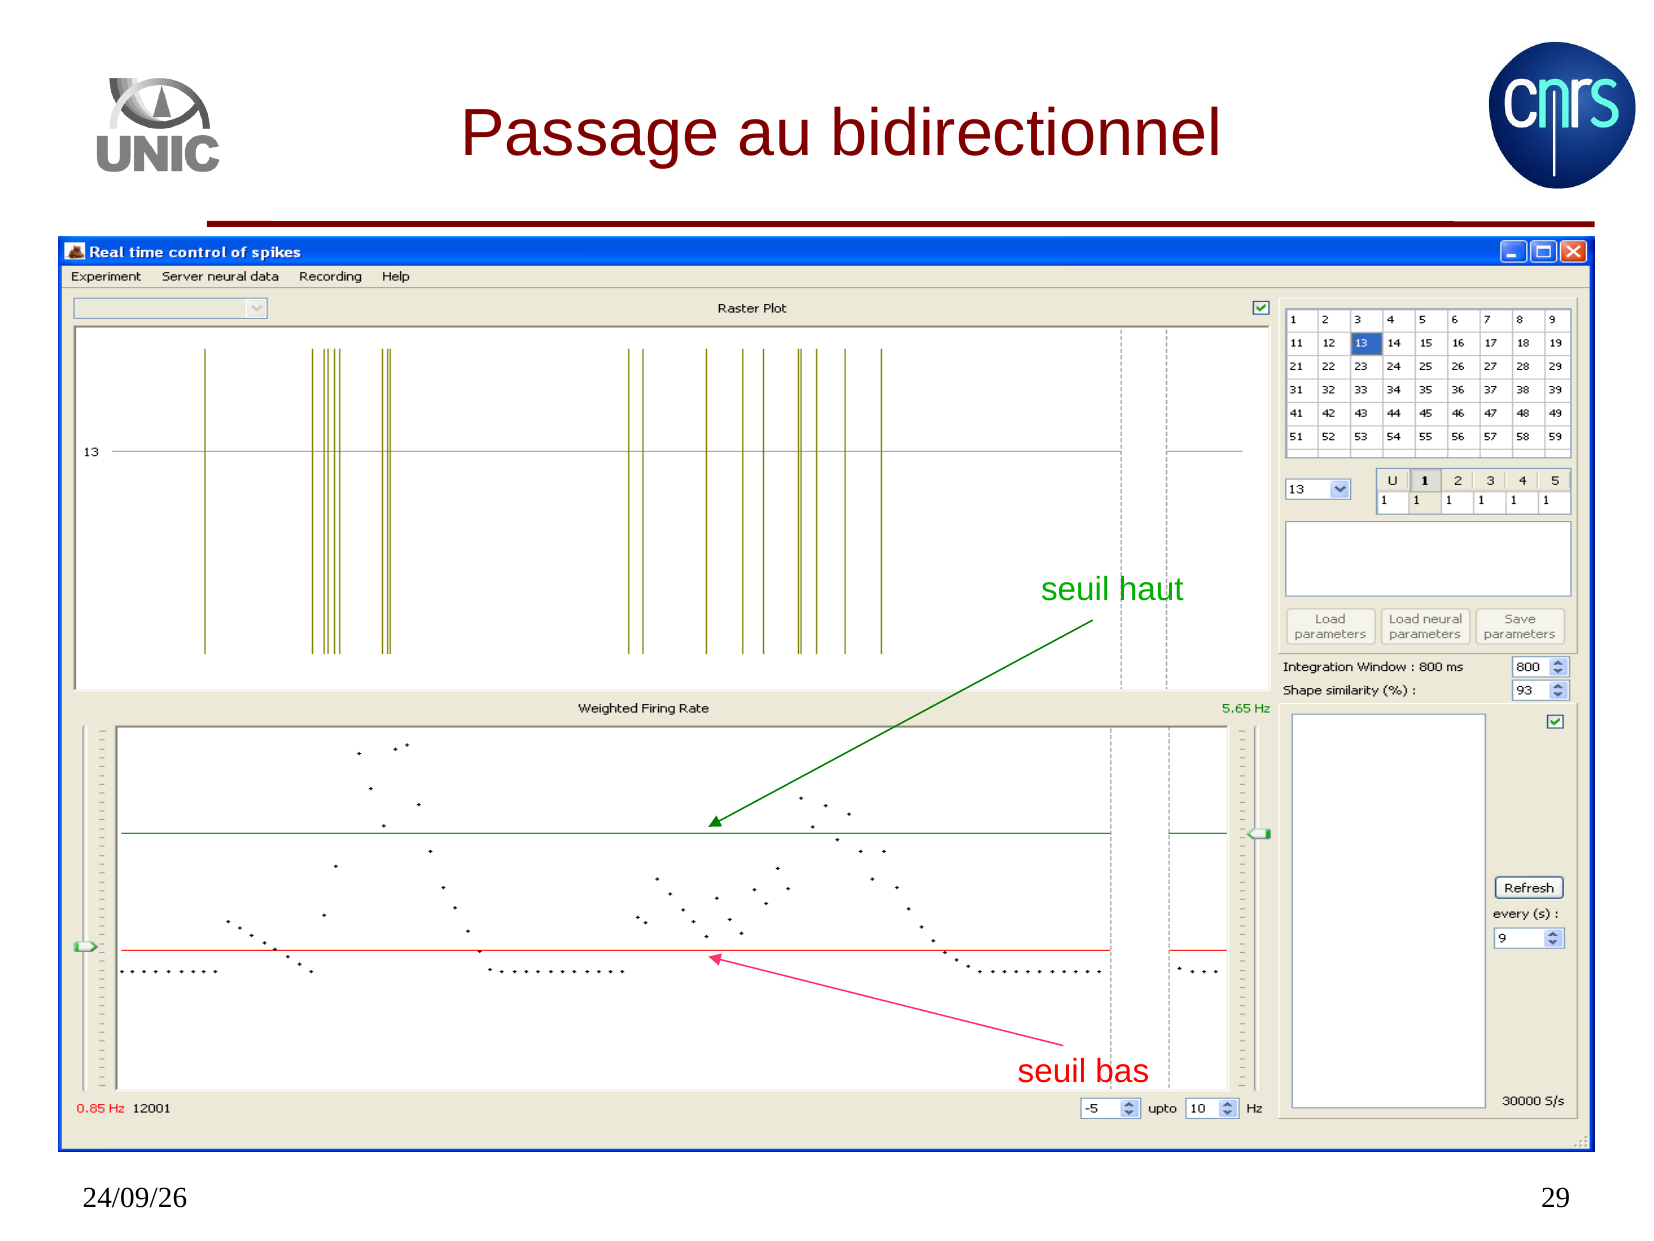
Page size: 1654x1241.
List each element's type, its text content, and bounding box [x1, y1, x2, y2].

text_box Passage au bidirectionnel [206, 88, 1477, 207]
picture [1488, 41, 1636, 189]
text_box 13/02/12 [82, 1180, 468, 1215]
text_box <numéro> [1185, 1180, 1571, 1215]
text_box seuil haut [1026, 563, 1381, 616]
picture [58, 236, 1595, 1152]
picture [89, 65, 226, 187]
text_box seuil bas [1002, 1045, 1269, 1098]
